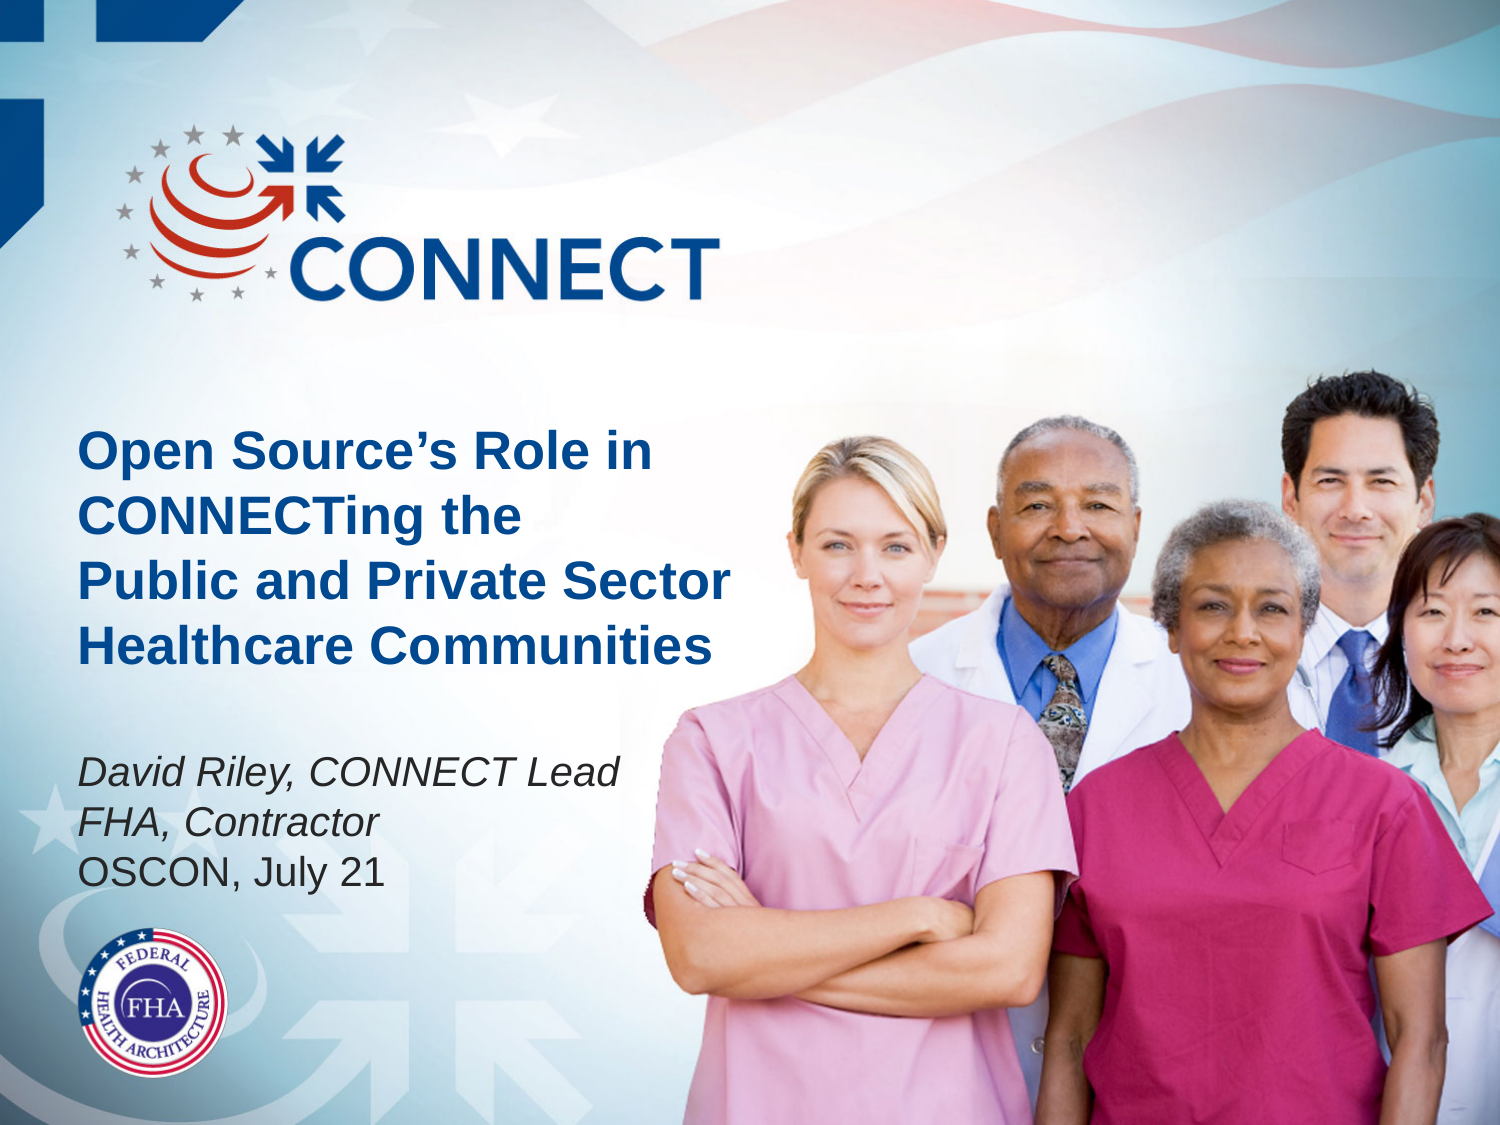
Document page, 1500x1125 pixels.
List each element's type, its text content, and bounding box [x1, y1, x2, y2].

title Open Source’s Role in CONNECTing the Public and Private Sector Healthcare Communities David Riley, CONNECT Lead FHA, Contractor OSCON, July 21 [62, 407, 751, 903]
picture [0, 0, 1500, 1125]
